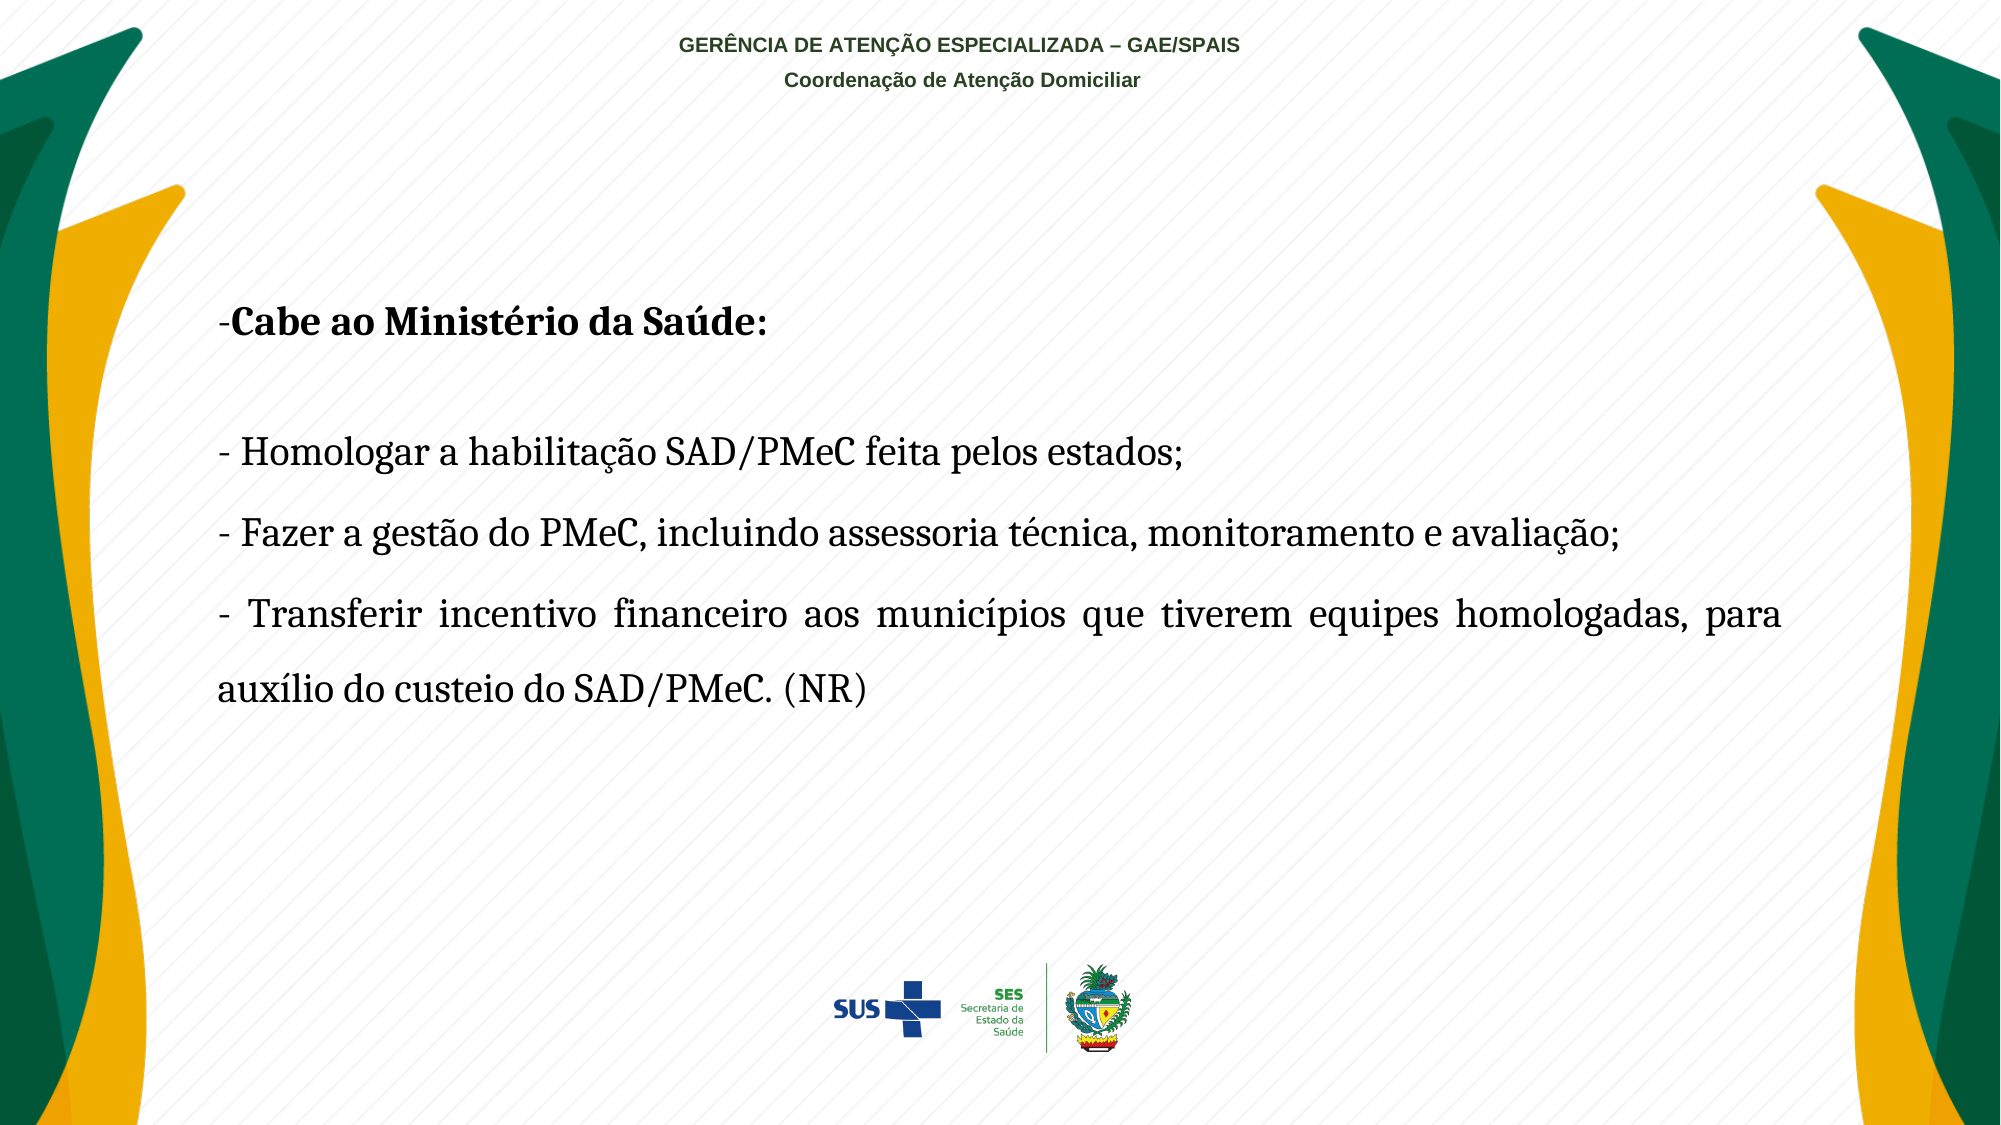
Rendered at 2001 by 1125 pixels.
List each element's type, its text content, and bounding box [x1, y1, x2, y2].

text_box -Cabe ao Ministério da Saúde: - Homologar a habilitação SAD/PMeC feita pelos estados; - Fazer a gestão do PMeC, incluindo assessoria técnica, monitoramento e avaliação; - Transferir incentivo financeiro aos municípios que tiverem equipes homologadas, para auxílio do custeio do SAD/PMeC. (NR) [202, 290, 1798, 835]
picture [0, 0, 2001, 1125]
text_box GERÊNCIA DE ATENÇÃO ESPECIALIZADA – GAE/SPAIS Coordenação de Atenção Domiciliar [221, 24, 1698, 100]
